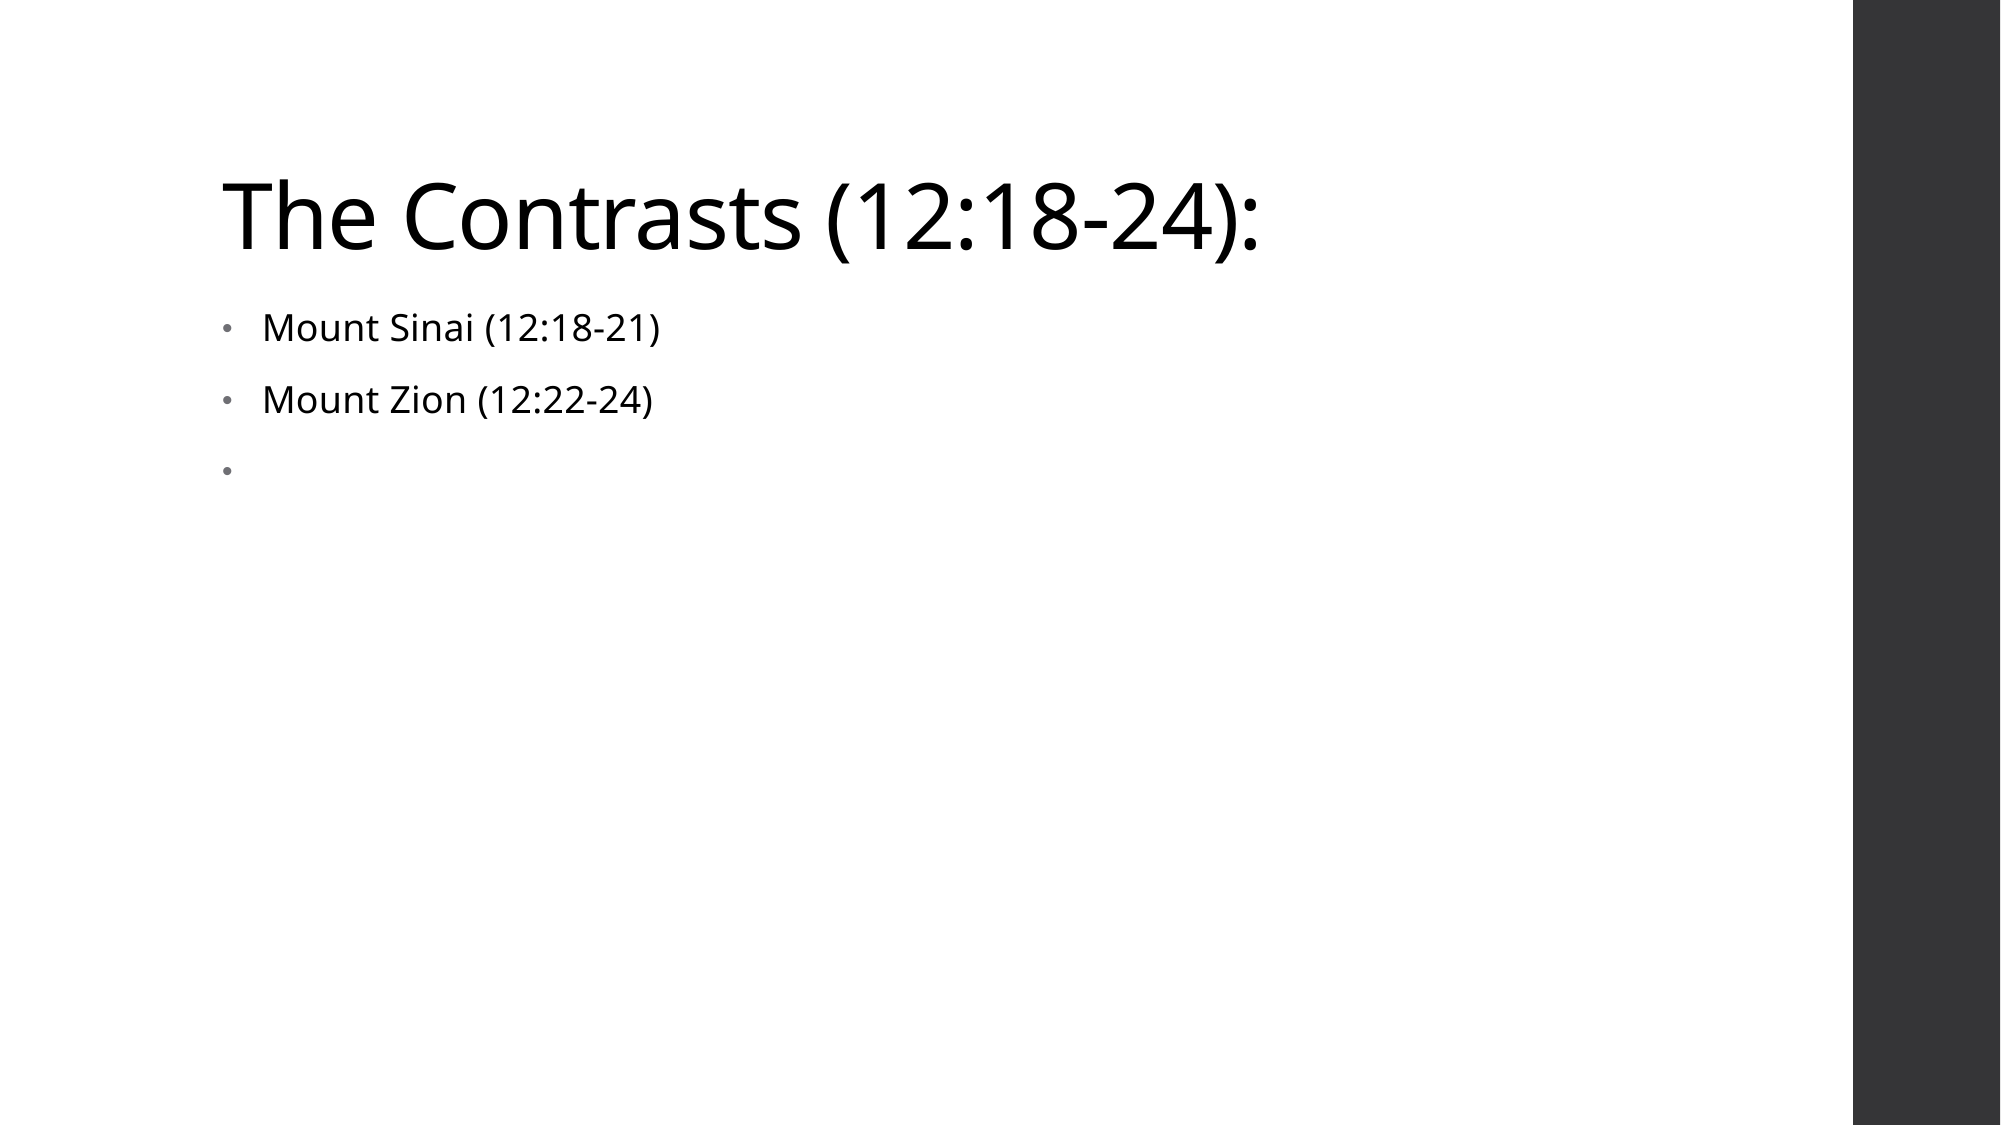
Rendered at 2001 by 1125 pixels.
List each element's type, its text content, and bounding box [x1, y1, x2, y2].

list Mount Sinai (12:18-21) Mount Zion (12:22-24) [206, 299, 1617, 1014]
title The Contrasts (12:18-24): [206, 60, 1797, 278]
